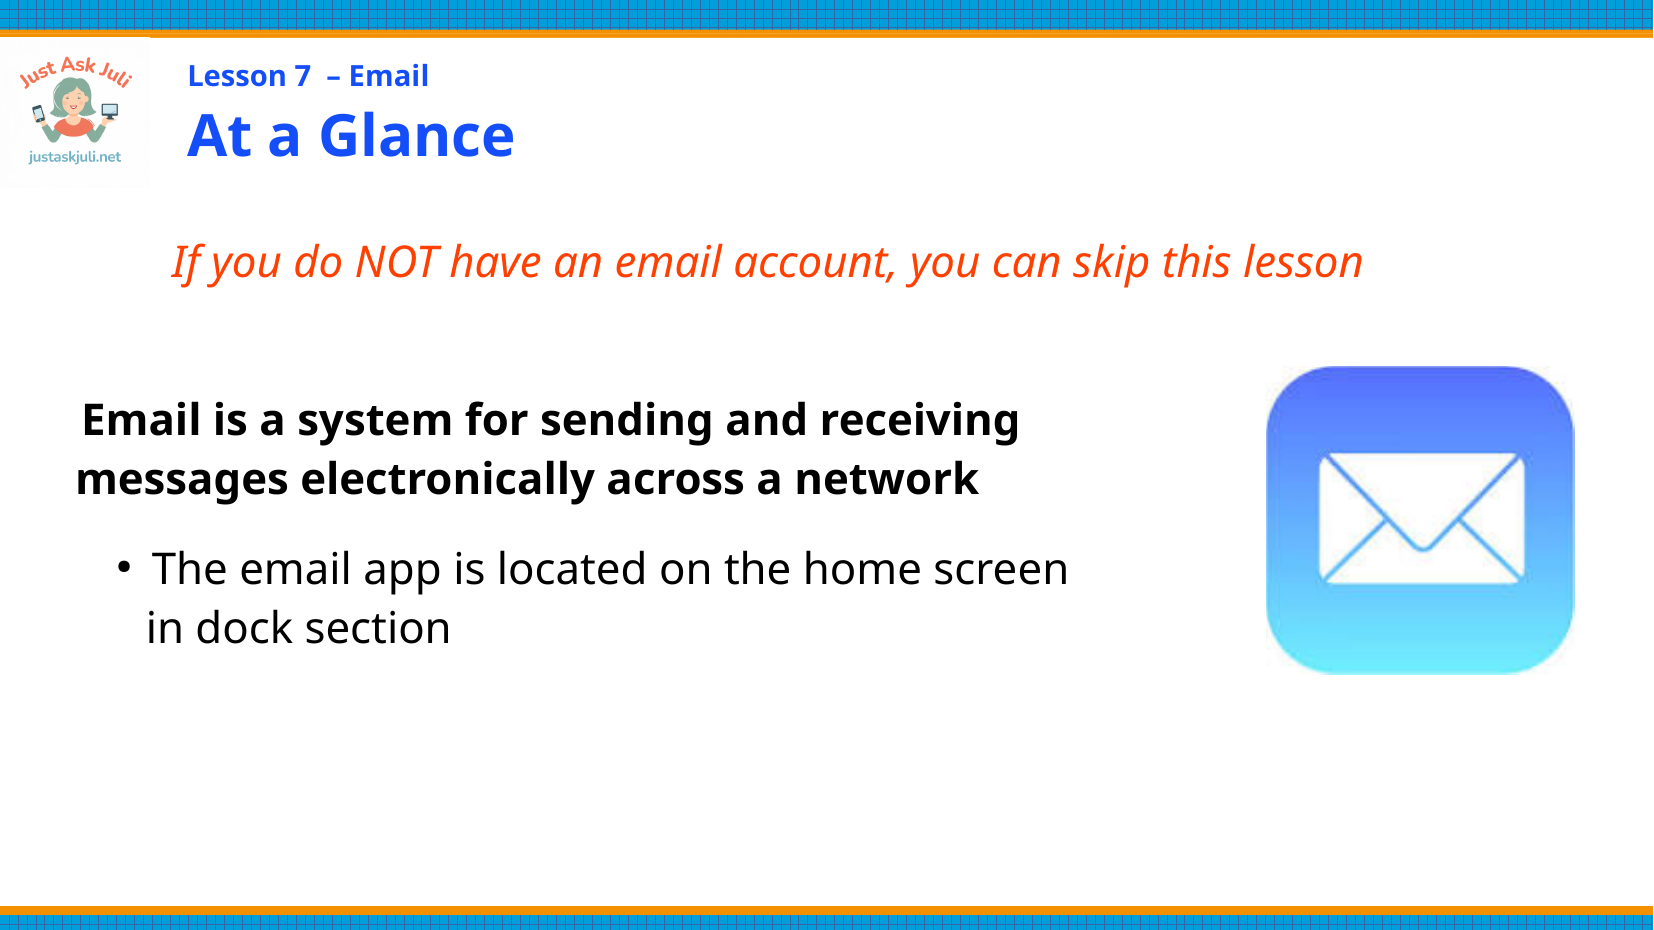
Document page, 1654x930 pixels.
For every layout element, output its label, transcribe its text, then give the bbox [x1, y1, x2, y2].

picture [1266, 366, 1575, 675]
text_box Email is a system for sending and receiving messages electronically across a network The email app is located on the home screen in dock section [74, 332, 1088, 713]
picture [0, 37, 150, 188]
text_box If you do NOT have an email account, you can skip this lesson [37, 224, 1500, 297]
text_box Lesson 7 – Email At a Glance [187, 37, 1238, 192]
